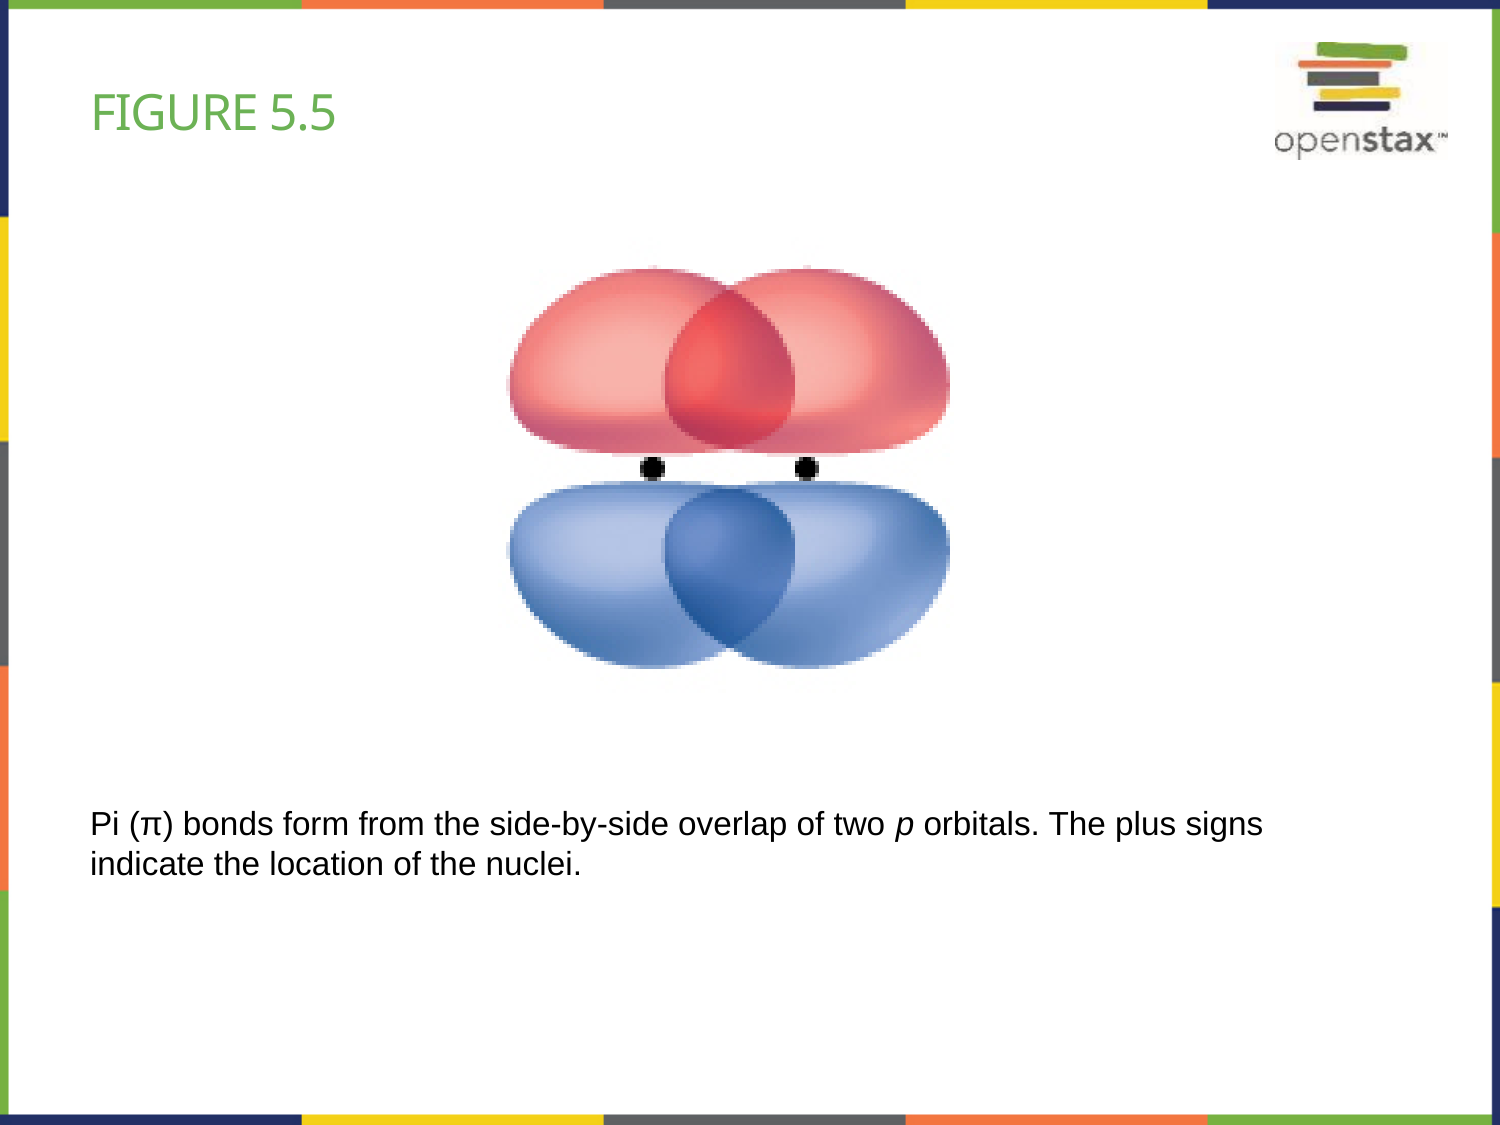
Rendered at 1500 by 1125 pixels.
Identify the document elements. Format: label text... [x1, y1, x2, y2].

title Figure 5.5 [75, 39, 1398, 148]
picture [0, 0, 1500, 1125]
list Pi (π) bonds form from the side-by-side overlap of two p orbitals. The plus signs indicate the location of the nuclei. [75, 794, 1398, 986]
